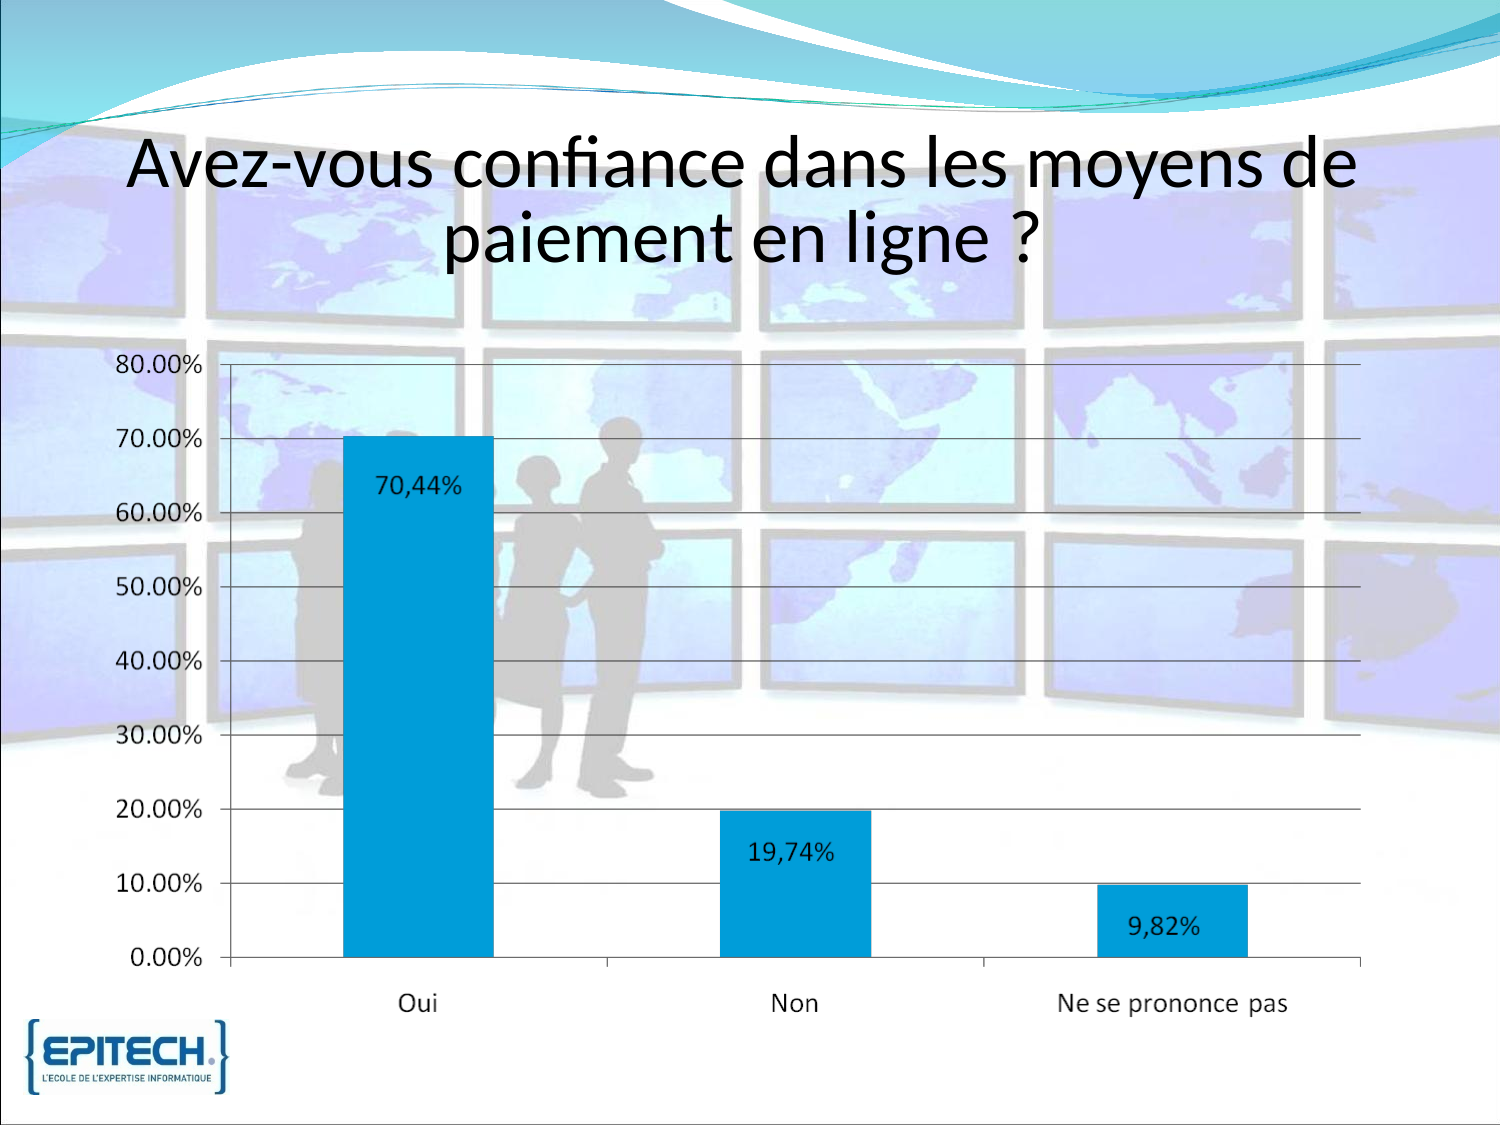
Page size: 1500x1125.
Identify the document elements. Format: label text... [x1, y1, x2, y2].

picture [0, 0, 1500, 1125]
title Avez-vous confiance dans les moyens de paiement en ligne ? [67, 0, 1418, 282]
